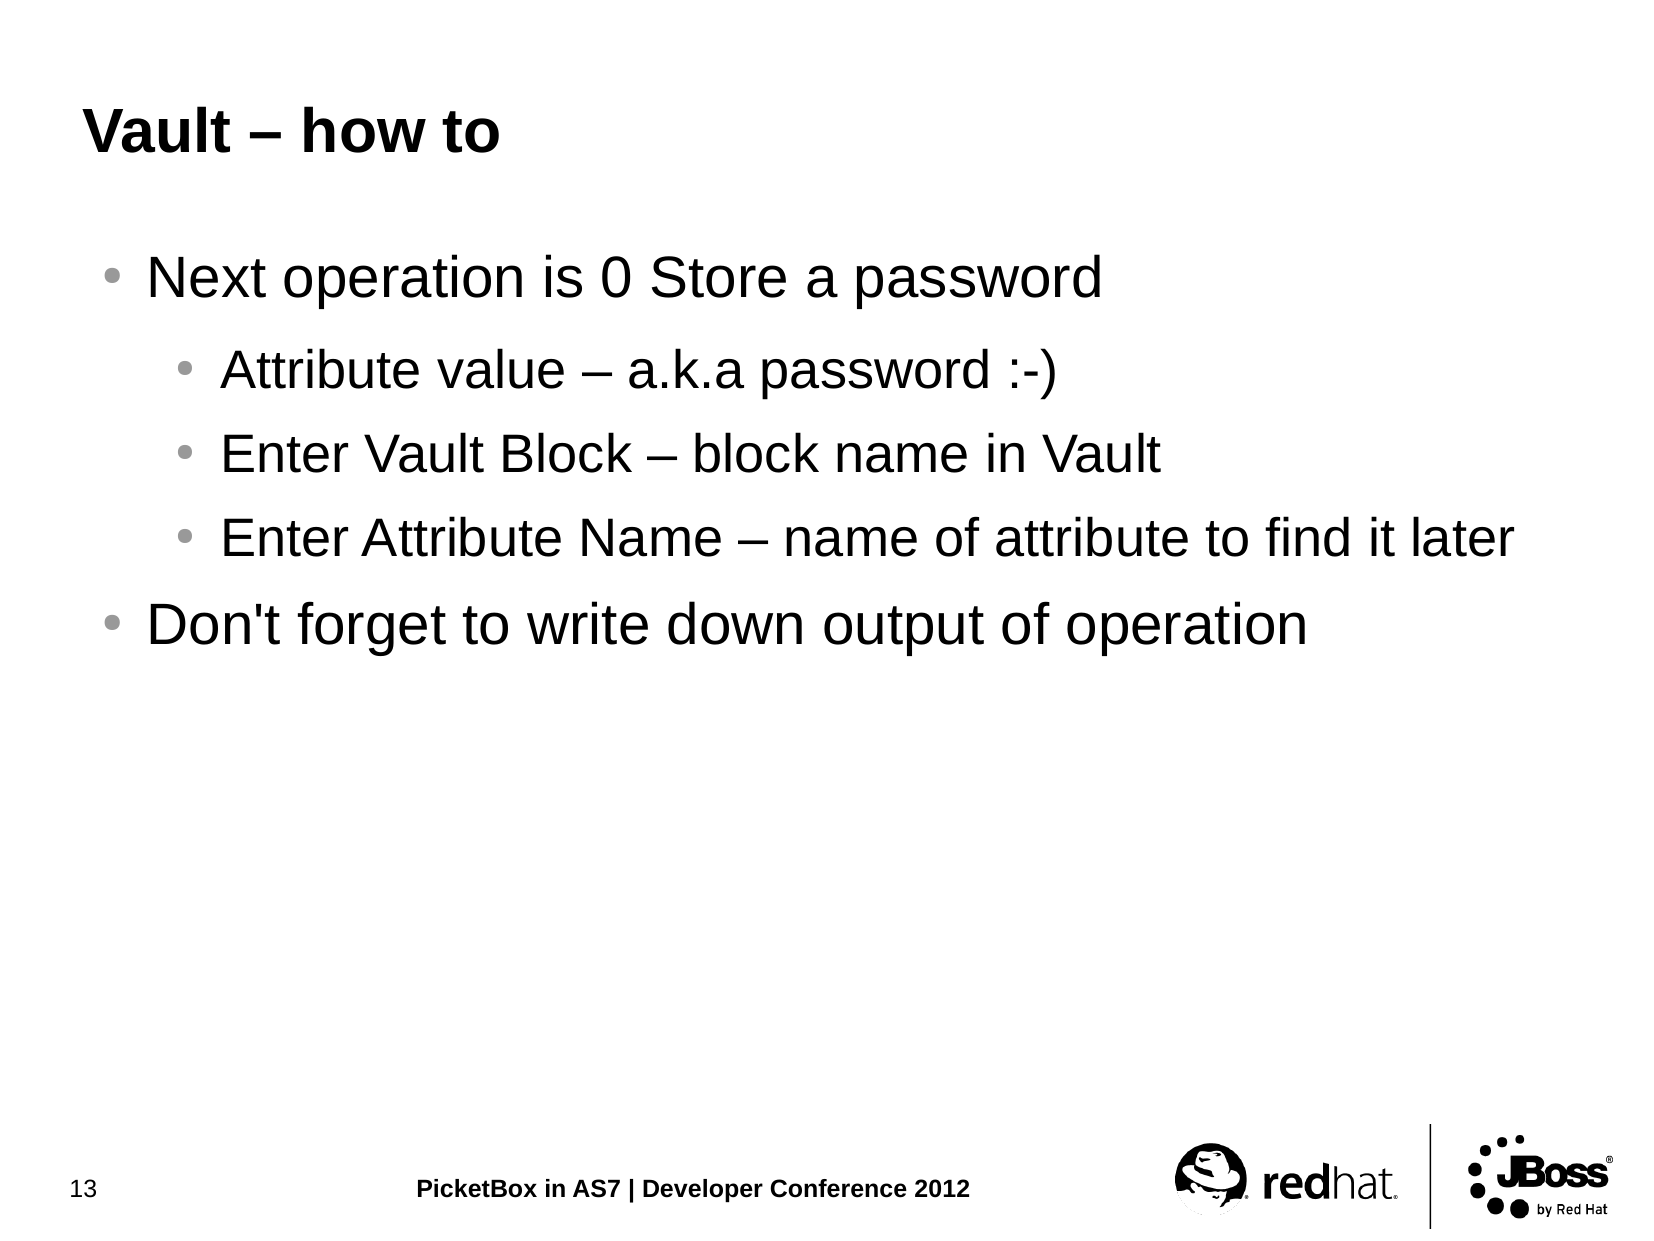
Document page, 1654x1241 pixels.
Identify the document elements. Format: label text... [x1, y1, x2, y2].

picture [1175, 1124, 1613, 1229]
list Next operation is 0 Store a password Attribute value – a.k.a password :-) Enter Vault Block – block name in Vault Enter Attribute Name – name of attribute to find it later Don't forget to write down output of operation [86, 244, 1576, 1039]
title Vault – how to [82, 37, 1571, 226]
